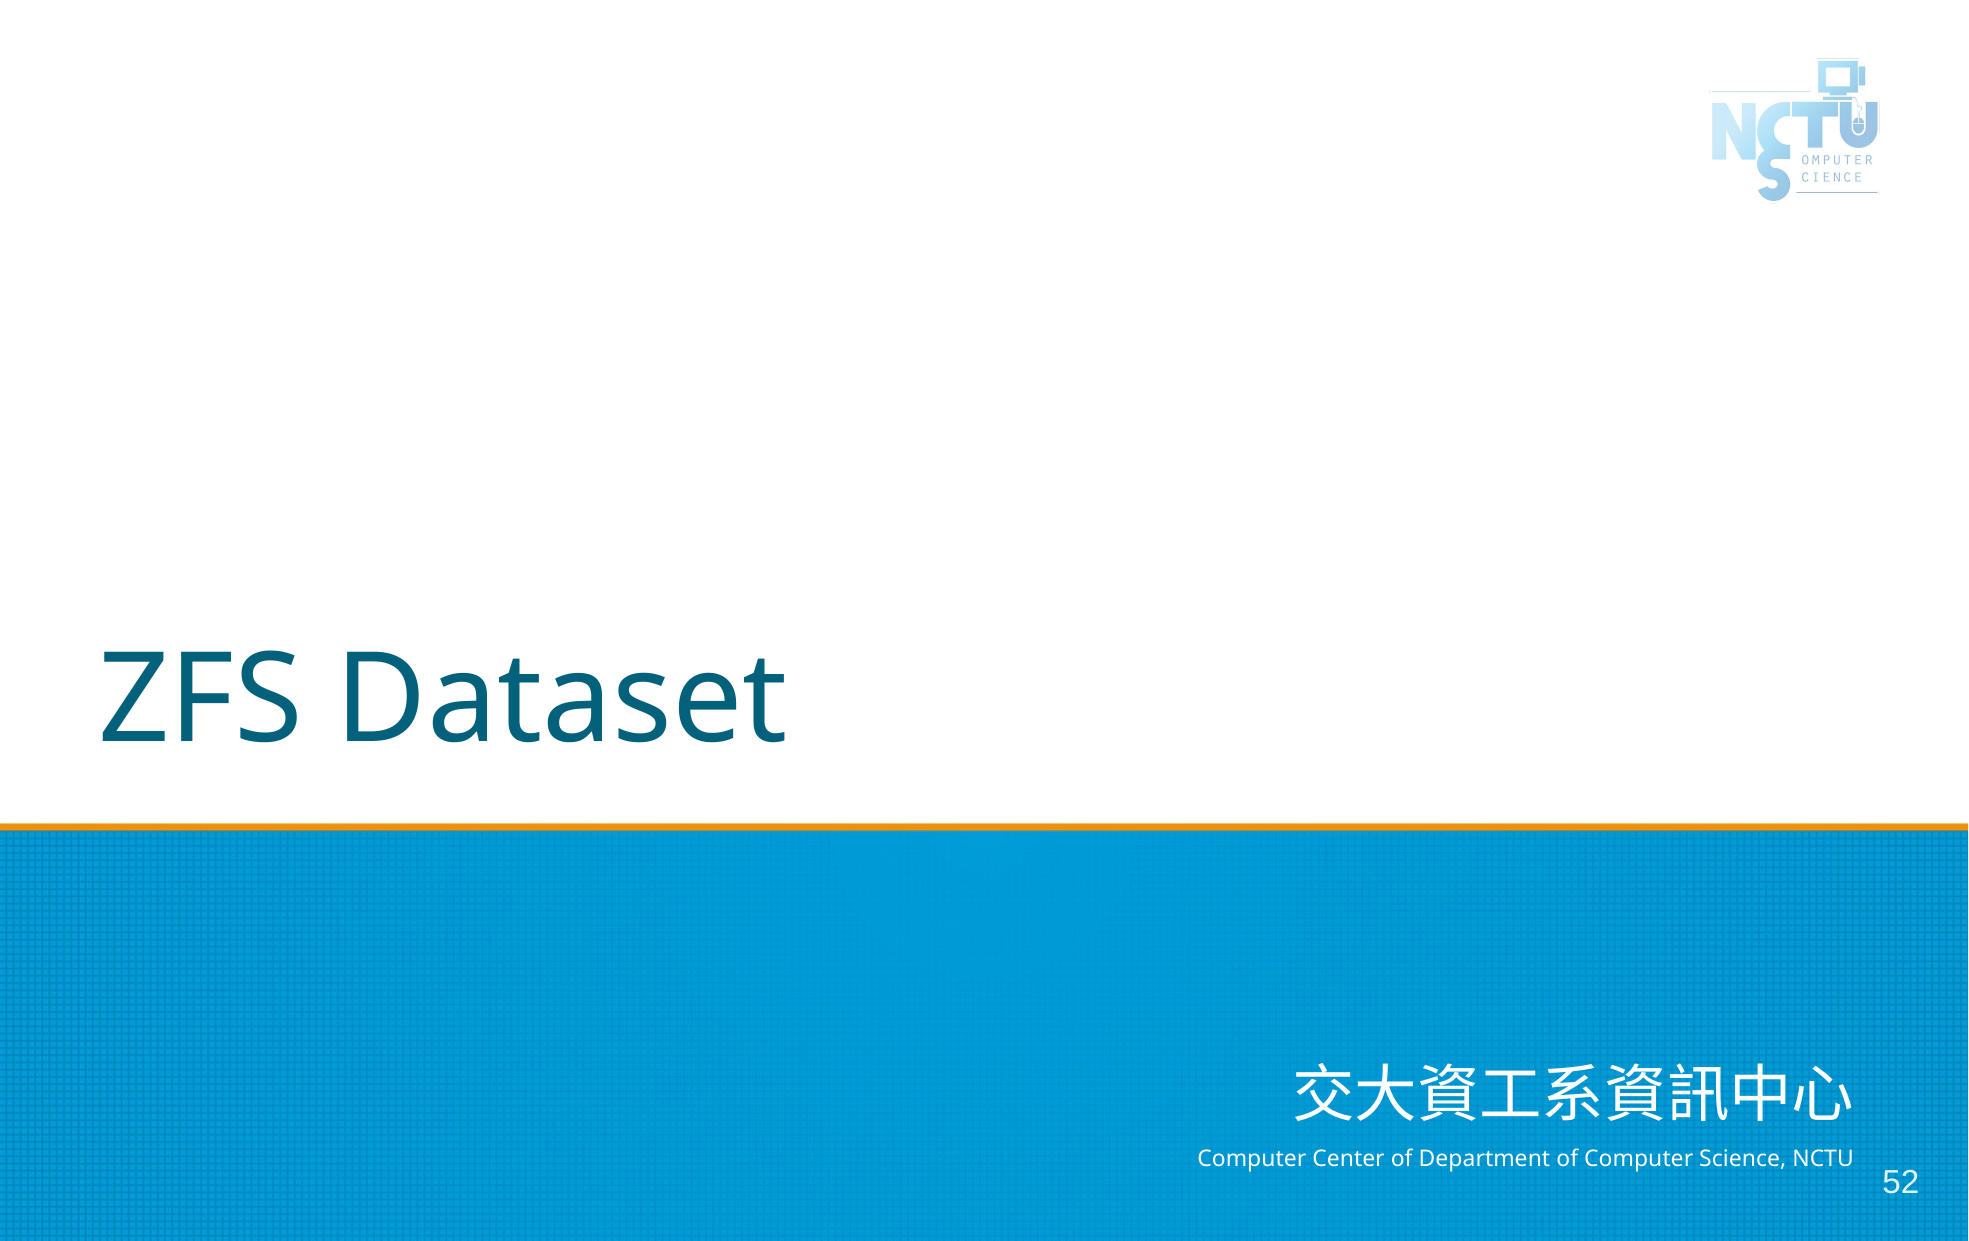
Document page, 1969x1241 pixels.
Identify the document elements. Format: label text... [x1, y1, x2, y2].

slide_number <number> [1841, 1145, 1960, 1241]
picture [0, 0, 1969, 832]
title ZFS Dataset [98, 559, 1870, 767]
